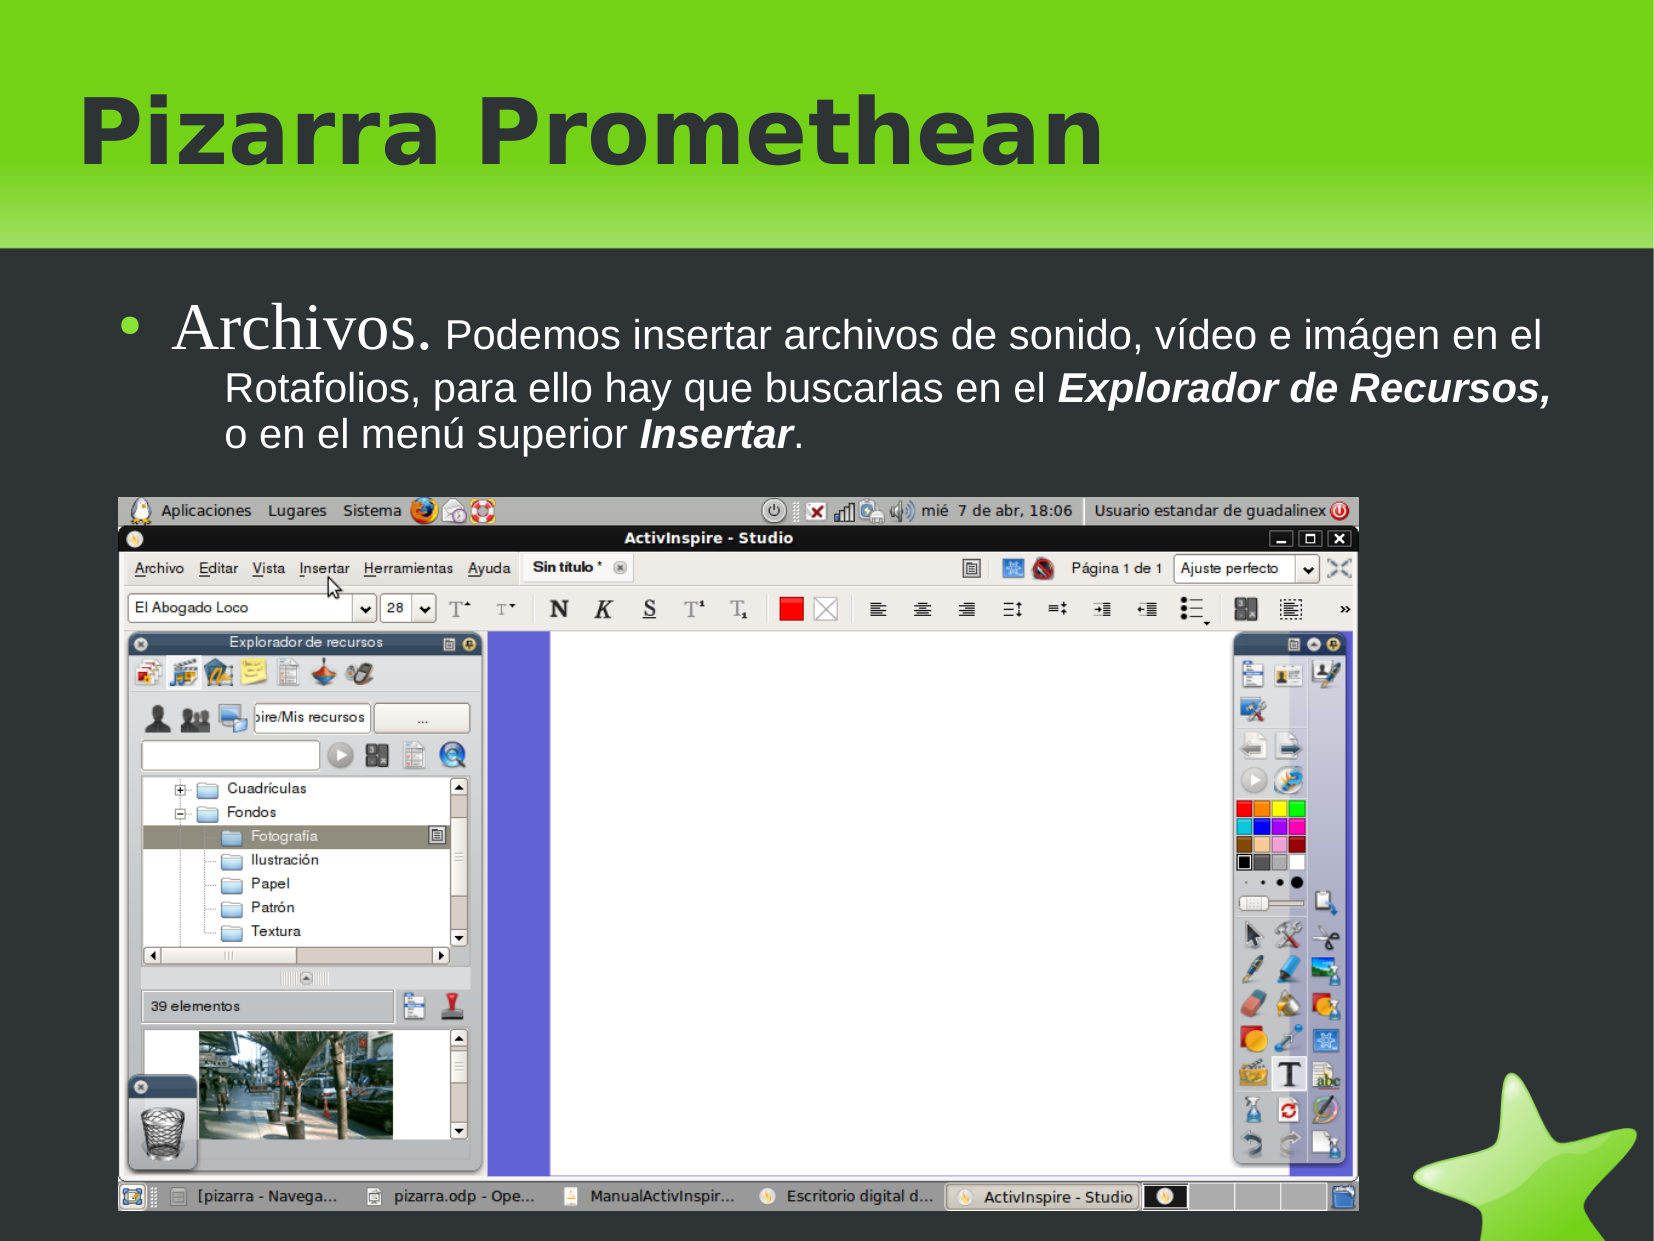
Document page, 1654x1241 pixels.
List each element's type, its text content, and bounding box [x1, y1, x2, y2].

picture [0, 0, 1654, 1241]
list Archivos. Podemos insertar archivos de sonido, vídeo e imágen en el Rotafolios, para ello hay que buscarlas en el Explorador de Recursos, o en el menú superior Insertar. [82, 290, 1571, 1094]
title Pizarra Promethean [76, 36, 1565, 229]
